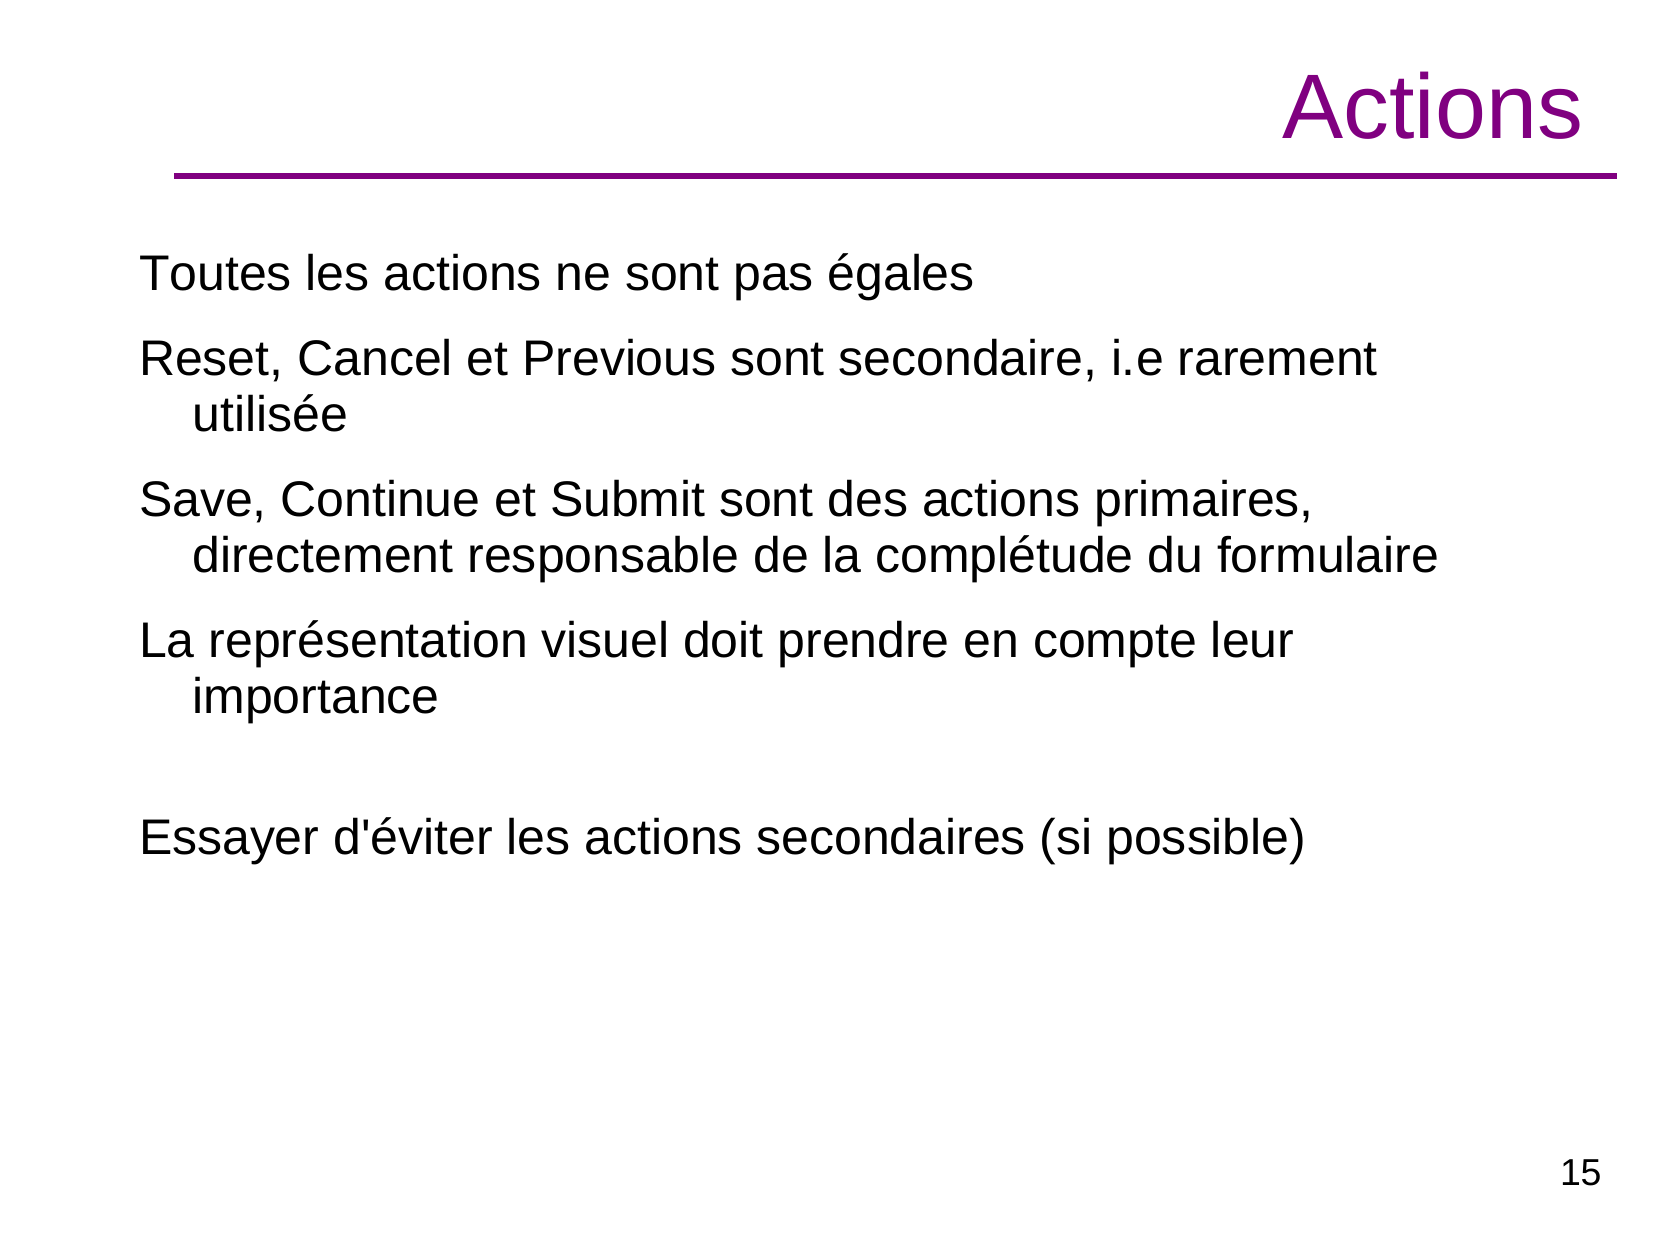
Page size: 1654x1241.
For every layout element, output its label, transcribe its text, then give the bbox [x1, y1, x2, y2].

title Actions [84, 39, 1584, 176]
list Toutes les actions ne sont pas égales Reset, Cancel et Previous sont secondaire, i.e rarement utilisée Save, Continue et Submit sont des actions primaires, directement responsable de la complétude du formulaire La représentation visuel doit prendre en compte leur importance Essayer d'éviter les actions secondaires (si possible) [121, 244, 1534, 1162]
